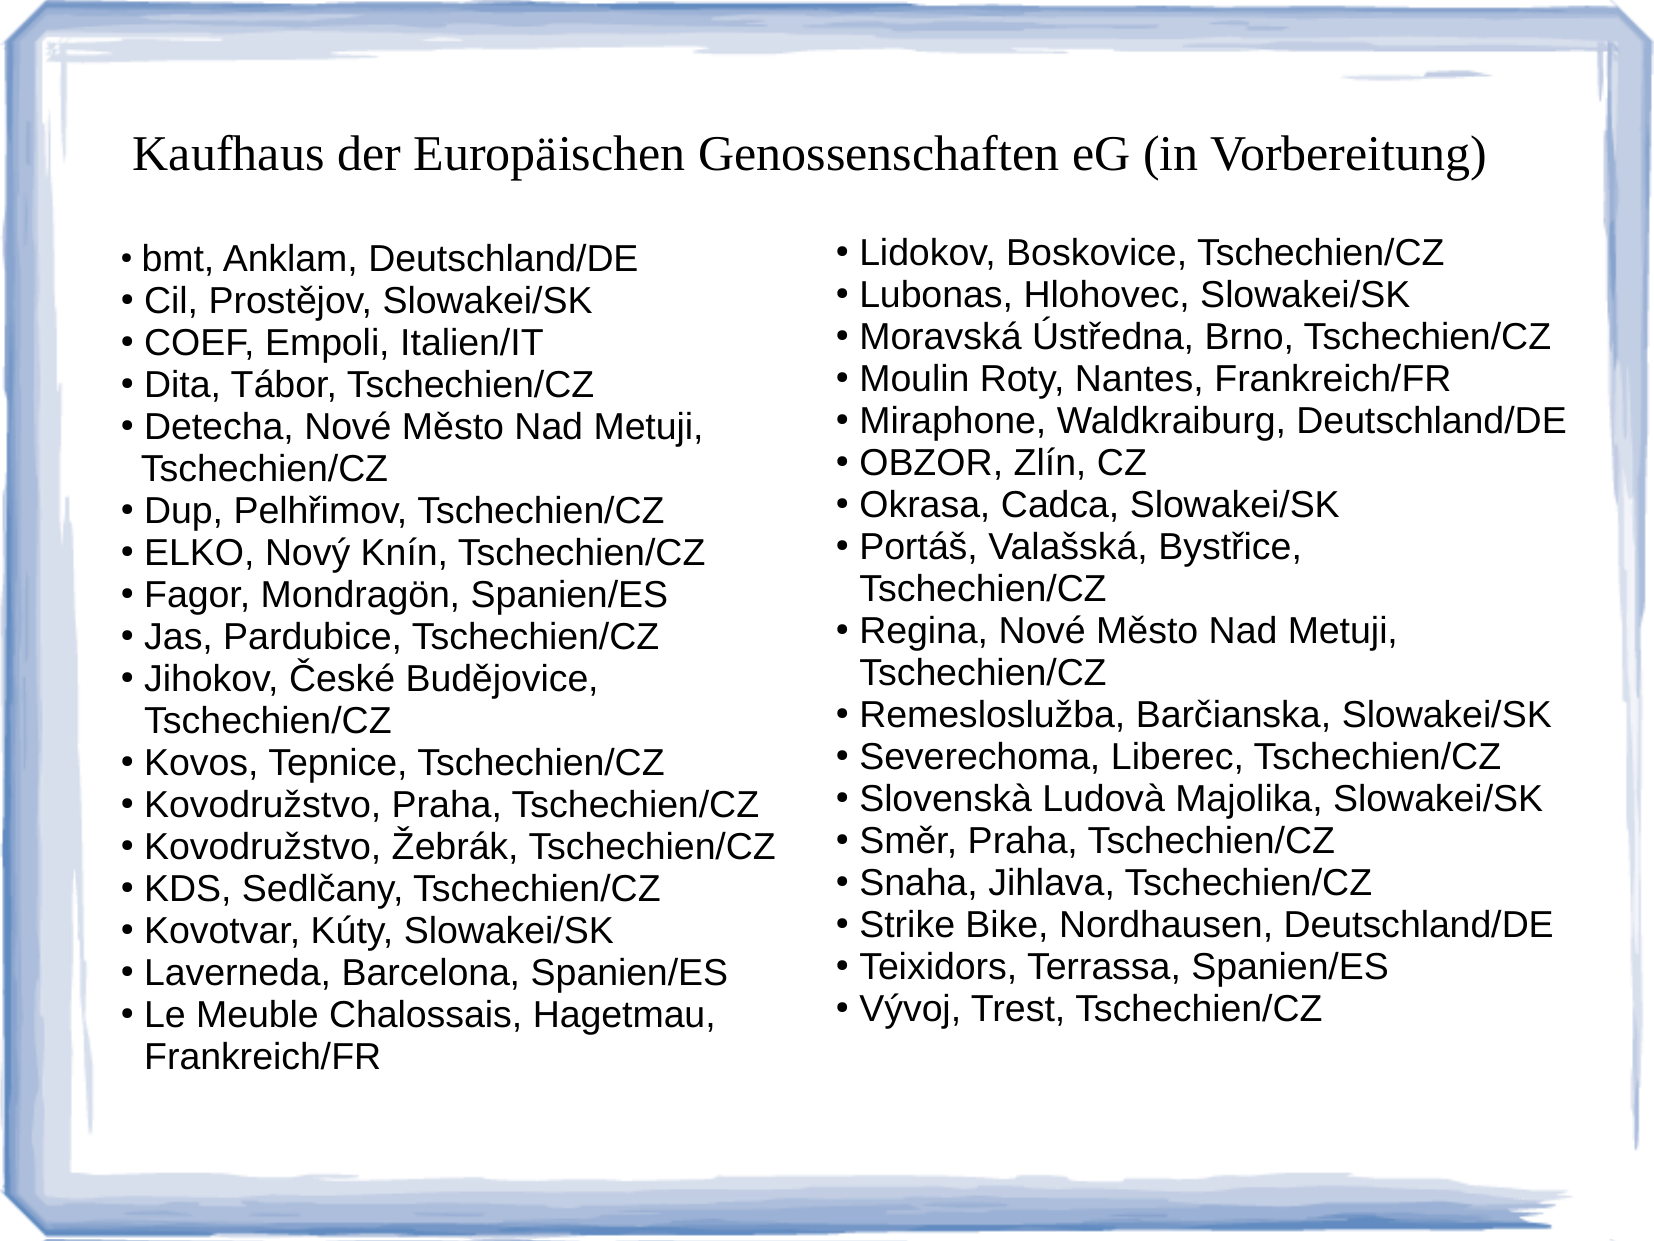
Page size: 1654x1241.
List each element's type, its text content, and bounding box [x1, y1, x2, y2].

text_box Kaufhaus der Europäischen Genossenschaften eG (in Vorbereitung) [118, 118, 1511, 189]
picture [0, 0, 1654, 1241]
text_box bmt, Anklam, Deutschland/DE Cil, Prostějov, Slowakei/SK COEF, Empoli, Italien/IT Dita, Tábor, Tschechien/CZ Detecha, Nové Město Nad Metuji, Tschechien/CZ Dup, Pelhřimov, Tschechien/CZ ELKO, Nový Knín, Tschechien/CZ Fagor, Mondragön, Spanien/ES Jas, Pardubice, Tschechien/CZ Jihokov, České Budějovice, Tschechien/CZ Kovos, Tepnice, Tschechien/CZ Kovodružstvo, Praha, Tschechien/CZ Kovodružstvo, Žebrák, Tschechien/CZ KDS, Sedlčany, Tschechien/CZ Kovotvar, Kúty, Slowakei/SK Laverneda, Barcelona, Spanien/ES Le Meuble Chalossais, Hagetmau, Frankreich/FR [105, 230, 833, 1085]
text_box Lidokov, Boskovice, Tschechien/CZ Lubonas, Hlohovec, Slowakei/SK Moravská Ústředna, Brno, Tschechien/CZ Moulin Roty, Nantes, Frankreich/FR Miraphone, Waldkraiburg, Deutschland/DE OBZOR, Zlín, CZ Okrasa, Cadca, Slowakei/SK Portáš, Valašská, Bystřice, Tschechien/CZ Regina, Nové Město Nad Metuji, Tschechien/CZ Remesloslužba, Barčianska, Slowakei/SK Severechoma, Liberec, Tschechien/CZ Slovenskà Ludovà Majolika, Slowakei/SK Směr, Praha, Tschechien/CZ Snaha, Jihlava, Tschechien/CZ Strike Bike, Nordhausen, Deutschland/DE Teixidors, Terrassa, Spanien/ES Vývoj, Trest, Tschechien/CZ [820, 224, 1584, 1038]
